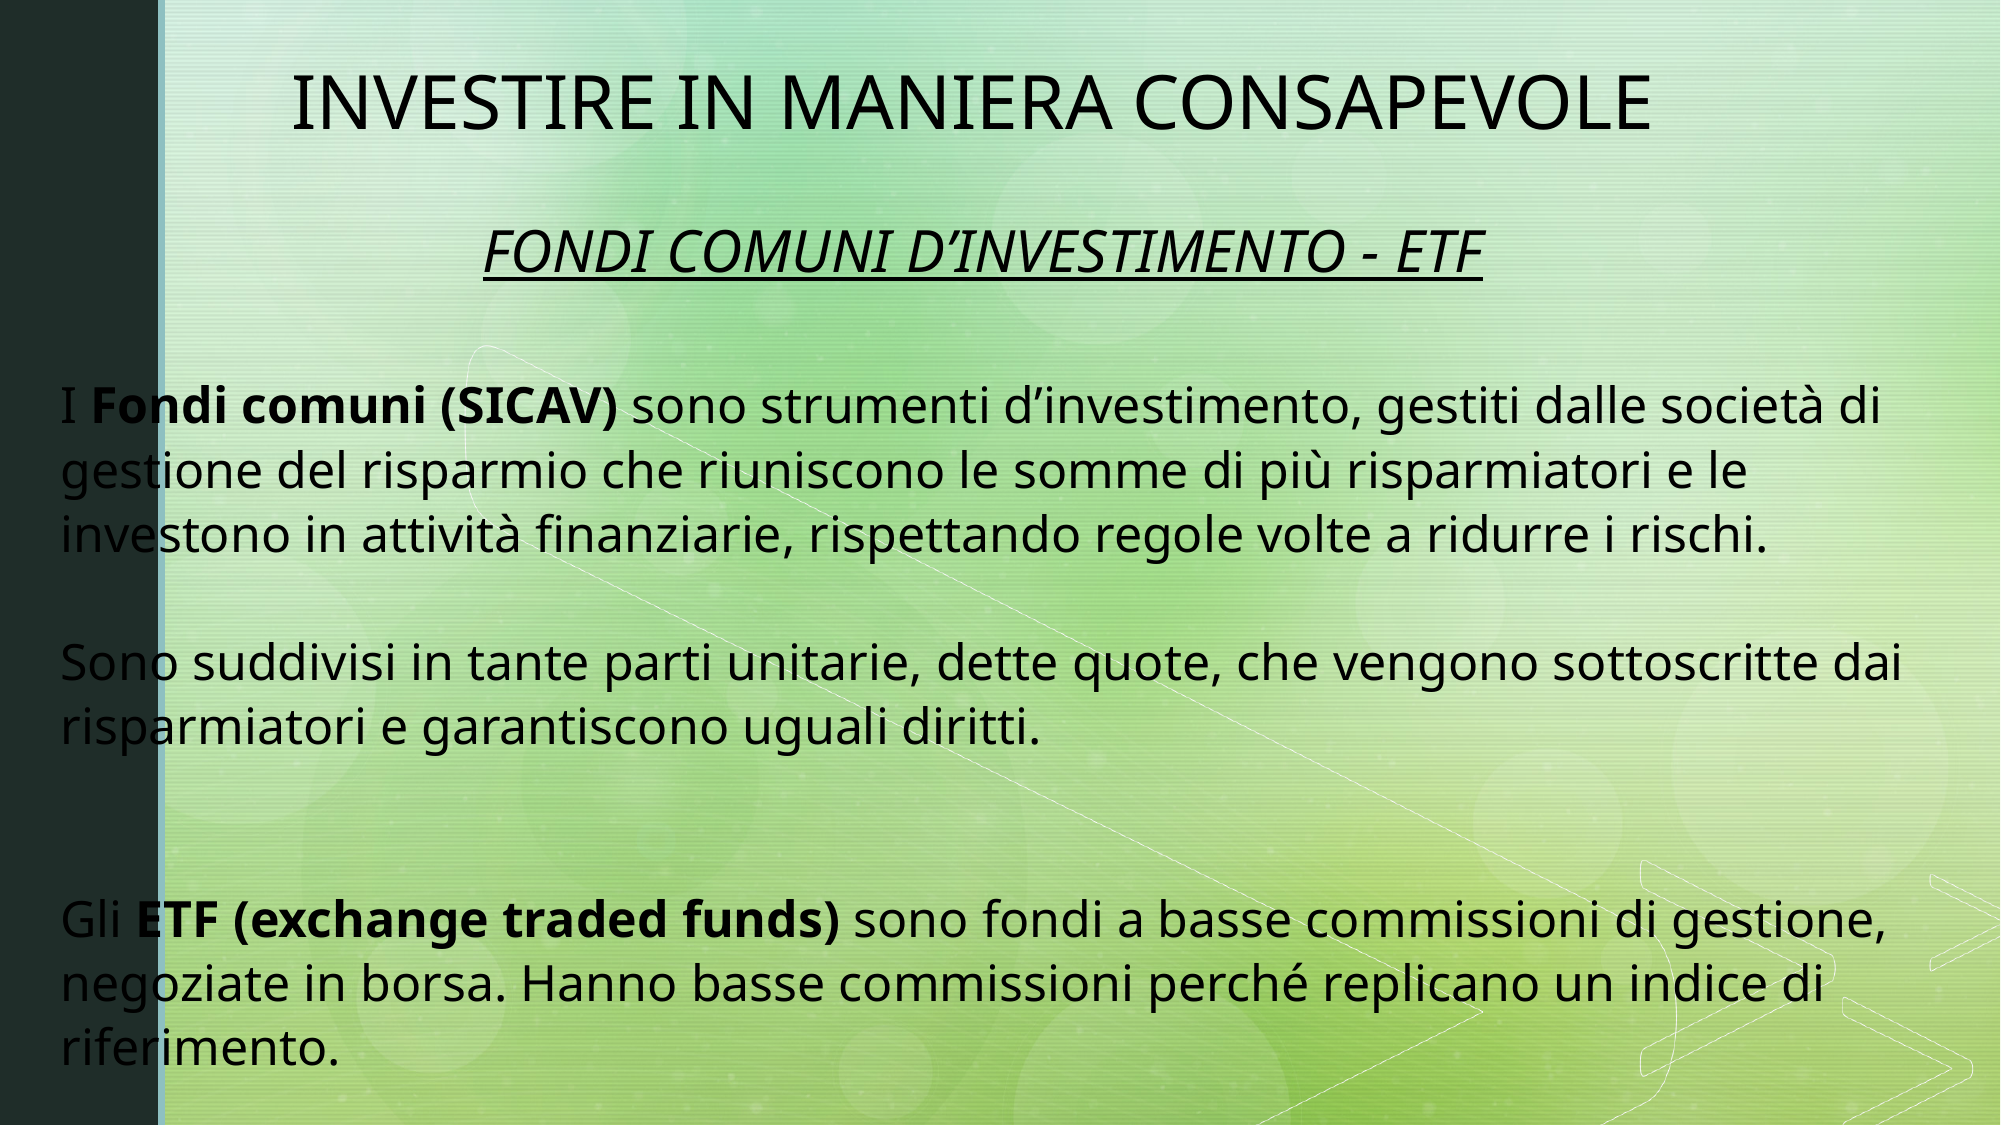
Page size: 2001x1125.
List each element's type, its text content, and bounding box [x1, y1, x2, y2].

text_box INVESTIRE IN MANIERA CONSAPEVOLE FONDI COMUNI D’INVESTIMENTO - ETF I Fondi comuni (SICAV) sono strumenti d’investimento, gestiti dalle società di gestione del risparmio che riuniscono le somme di più risparmiatori e le investono in attività finanziarie, rispettando regole volte a ridurre i rischi. Sono suddivisi in tante parti unitarie, dette quote, che vengono sottoscritte dai risparmiatori e garantiscono uguali diritti. Gli ETF (exchange traded funds) sono fondi a basse commissioni di gestione, negoziate in borsa. Hanno basse commissioni perché replicano un indice di riferimento. [45, 40, 1955, 1091]
